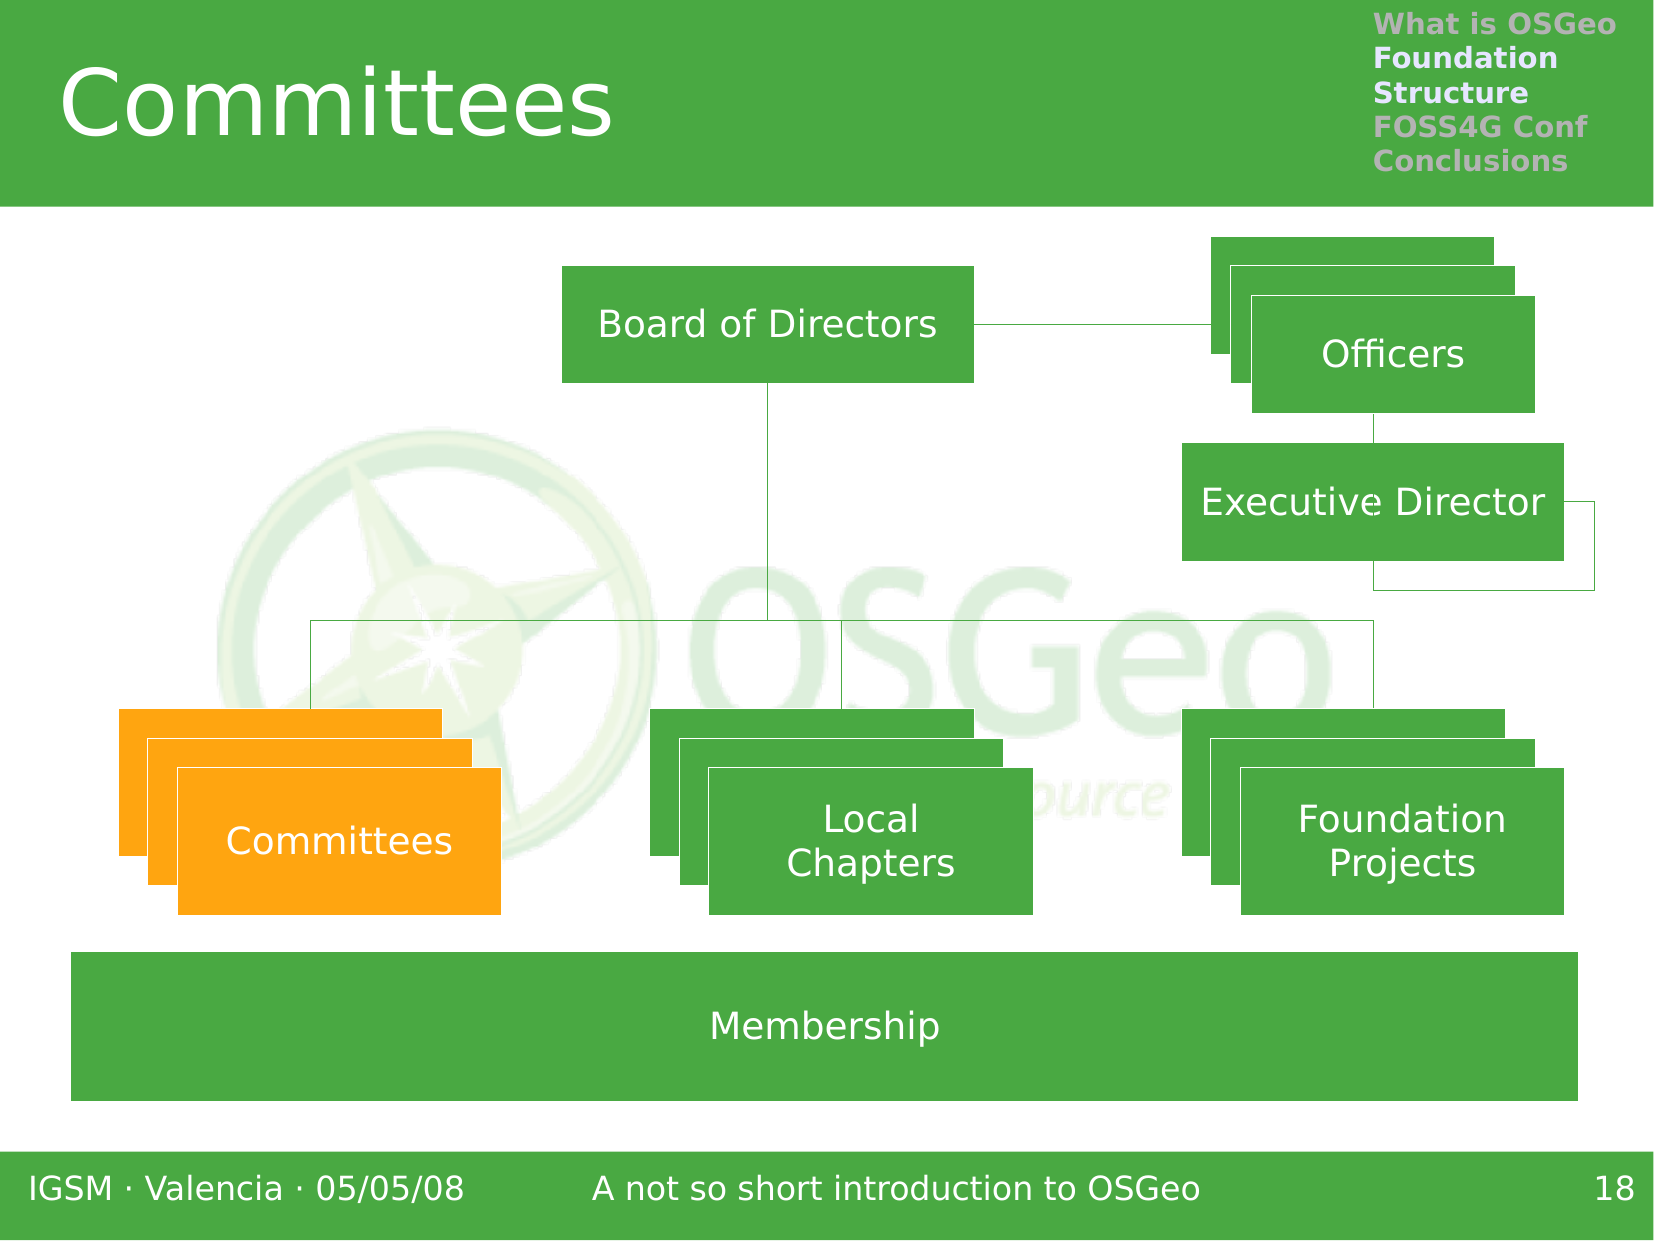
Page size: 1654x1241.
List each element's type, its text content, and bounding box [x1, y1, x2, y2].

picture [311, 621, 841, 910]
text_box Committees [147, 738, 473, 886]
picture [842, 621, 1373, 910]
picture [768, 413, 1447, 708]
text_box Local Chapters [679, 738, 1004, 886]
text_box Local Chapters [708, 767, 1034, 916]
text_box Board of Directors [561, 265, 975, 384]
text_box Executive Director [1181, 442, 1565, 562]
picture [197, 413, 767, 708]
picture [1374, 414, 1447, 442]
text_box What is OSGeo Foundation Structure FOSS4G Conf Conclusions [1358, 0, 1654, 207]
text_box Local Chapters [649, 708, 975, 857]
text_box Committees [177, 767, 502, 916]
text_box Membership [71, 952, 1578, 1101]
text_box Local Chapters [1181, 708, 1506, 857]
title Committees [59, 29, 1358, 178]
text_box Committees [118, 708, 443, 857]
text_box Officers [1251, 295, 1536, 414]
text_box Foundation Projects [1240, 767, 1565, 916]
text_box Officers [1230, 265, 1516, 384]
text_box Local Chapters [1210, 738, 1536, 886]
text_box Officers [1210, 236, 1495, 355]
